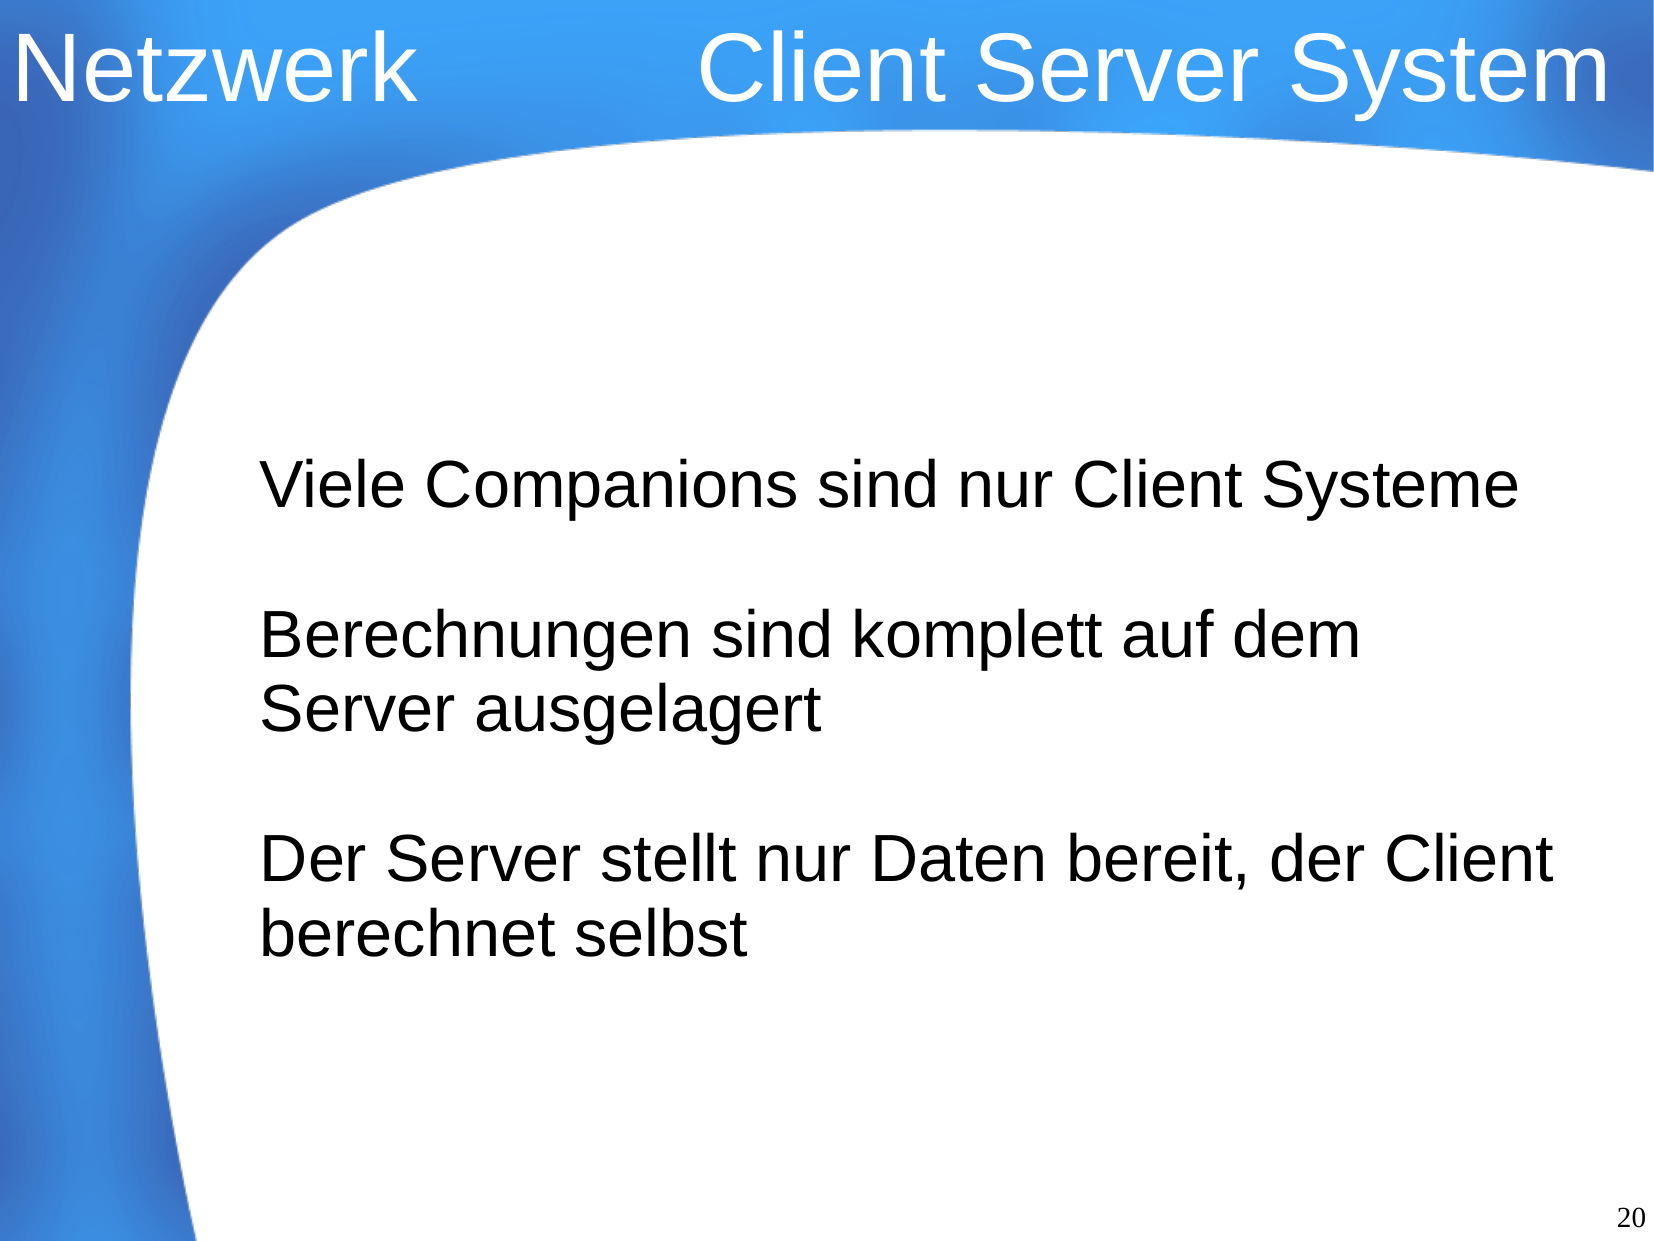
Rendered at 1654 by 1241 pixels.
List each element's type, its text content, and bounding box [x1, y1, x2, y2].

subtitle Viele Companions sind nur Client Systeme Berechnungen sind komplett auf dem Server ausgelagert Der Server stellt nur Daten bereit, der Client berechnet selbst [259, 248, 1560, 1170]
title Client Server System [922, 13, 1619, 123]
picture [0, 0, 1654, 1241]
title Netzwerk [11, 0, 922, 177]
